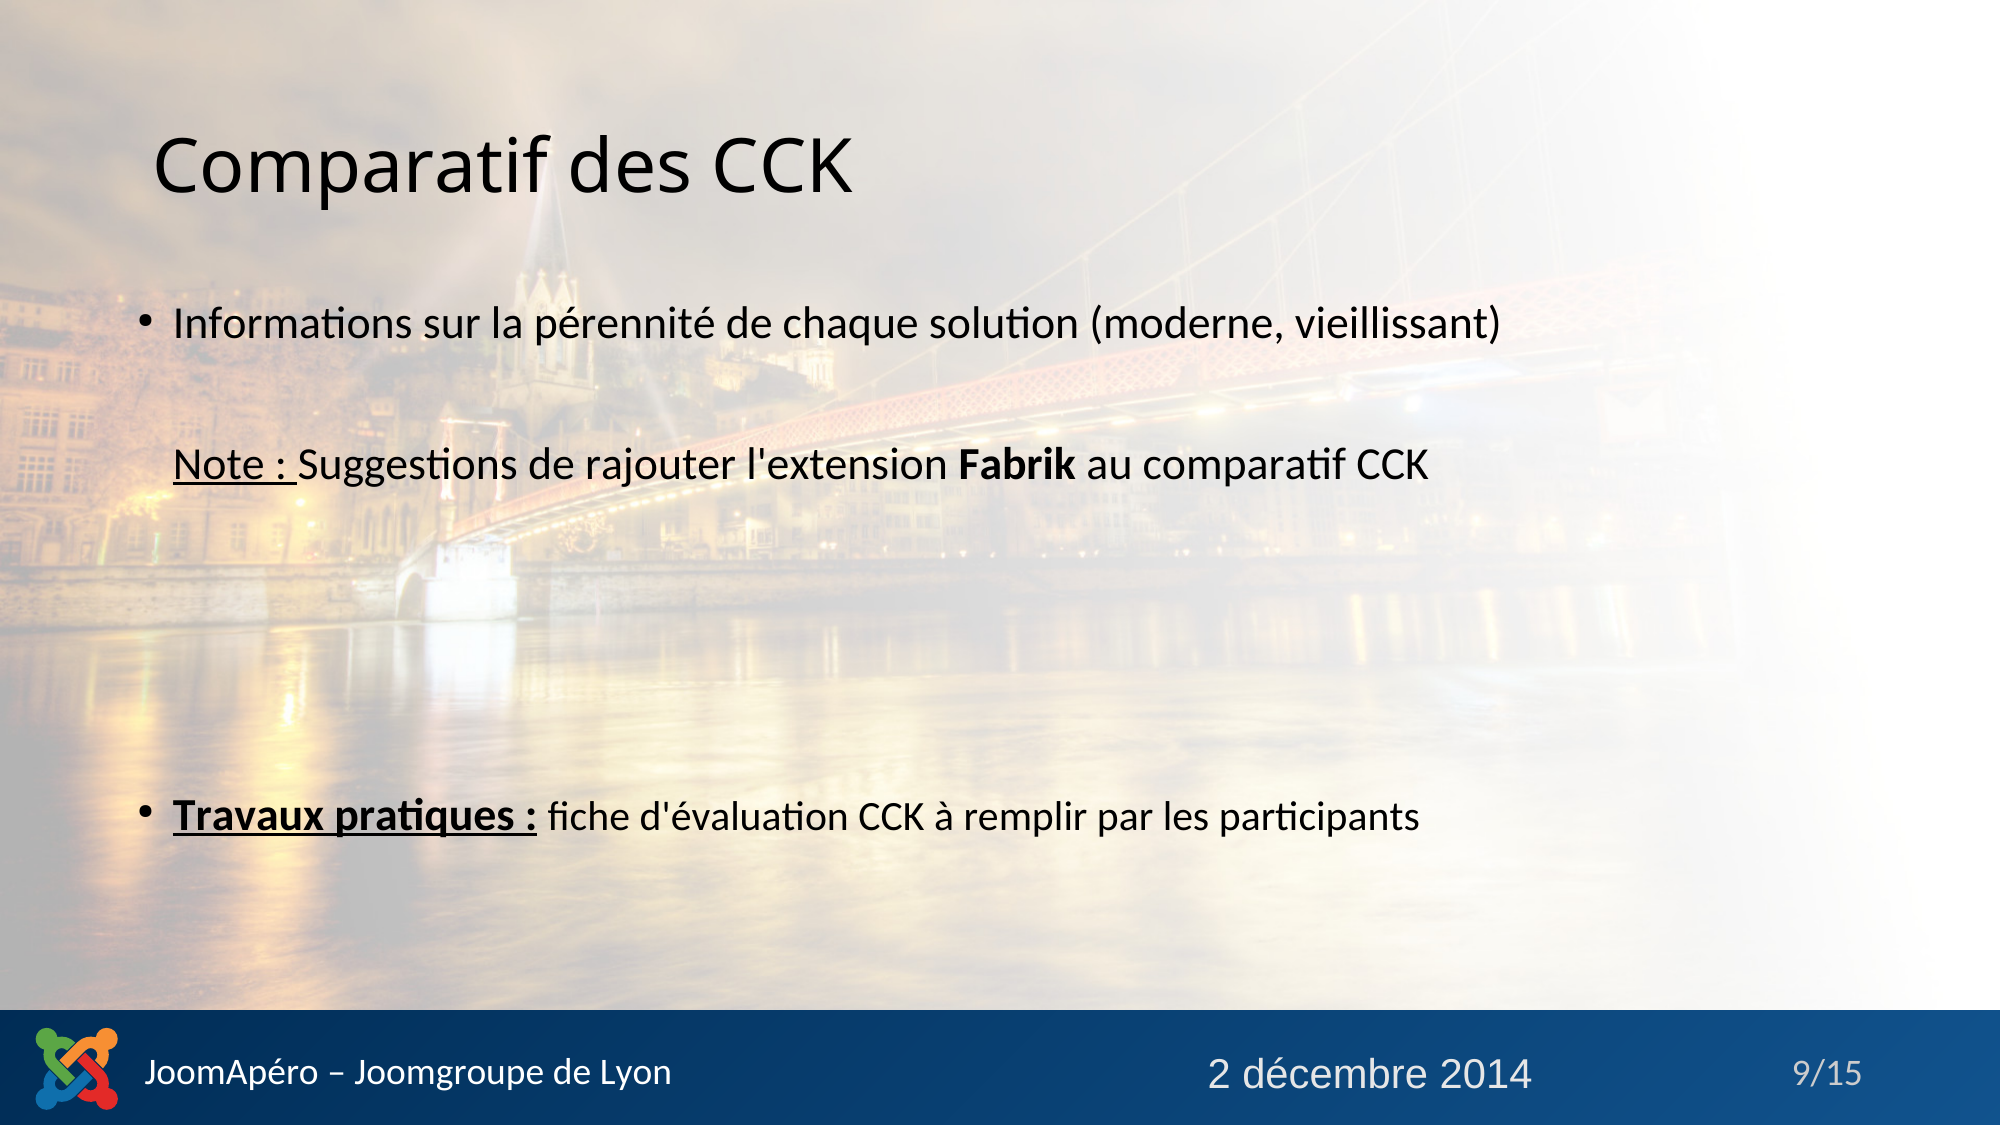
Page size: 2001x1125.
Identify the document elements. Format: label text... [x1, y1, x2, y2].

subtitle Informations sur la pérennité de chaque solution (moderne, vieillissant) Note : Suggestions de rajouter l'extension Fabrik au comparatif CCK Travaux pratiques : fiche d'évaluation CCK à remplir par les participants [137, 299, 1863, 1014]
title Comparatif des CCK [137, 59, 1863, 278]
picture [0, 0, 2001, 1125]
